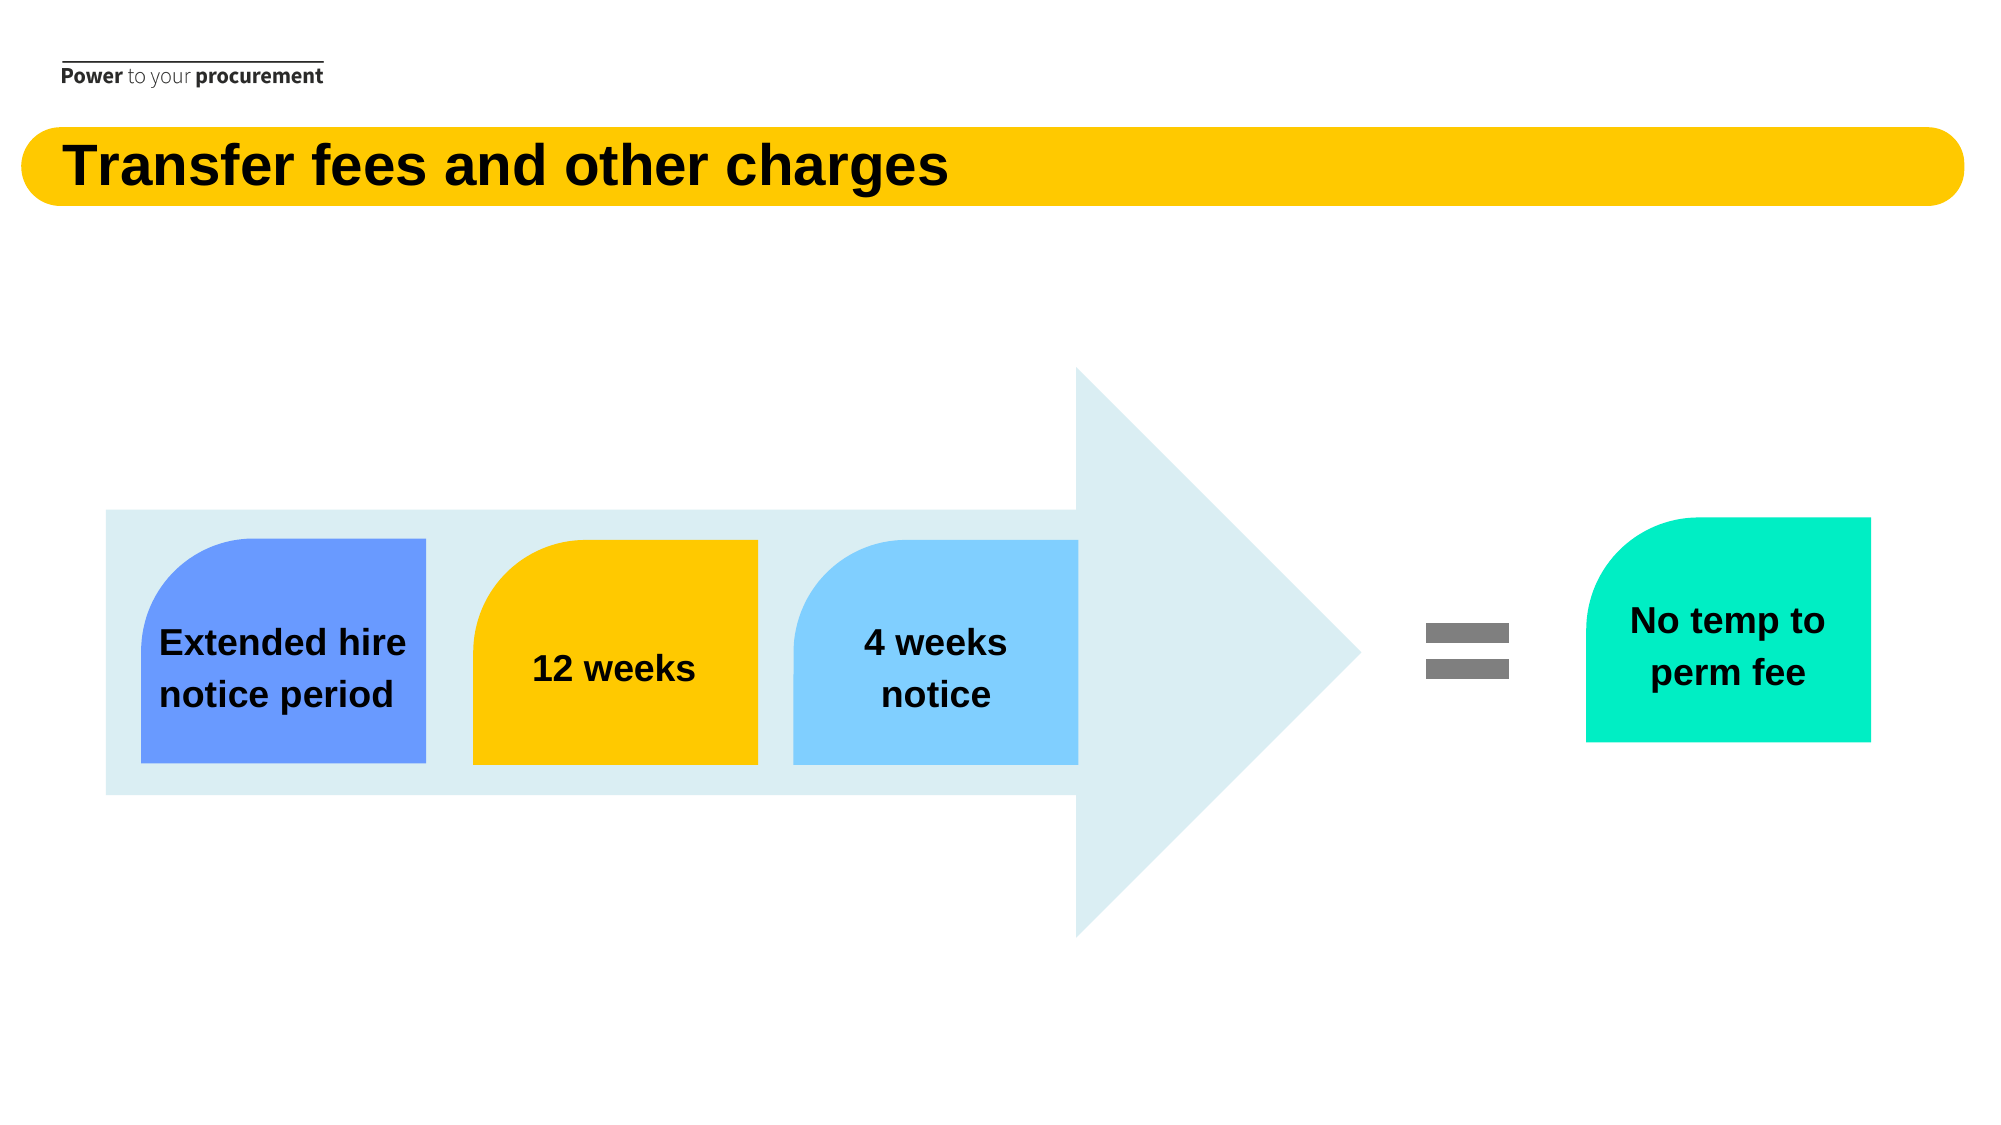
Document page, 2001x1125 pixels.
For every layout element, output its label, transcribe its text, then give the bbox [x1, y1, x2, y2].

title Transfer fees and other charges [62, 127, 1634, 266]
text_box [1423, 656, 1512, 682]
text_box Extended hire notice period [144, 596, 465, 725]
text_box 12 weeks [517, 622, 838, 699]
text_box [1423, 620, 1512, 645]
text_box 4 weeks notice [843, 596, 1029, 743]
text_box No temp to perm fee [1568, 574, 1889, 703]
text_box [105, 367, 1362, 938]
